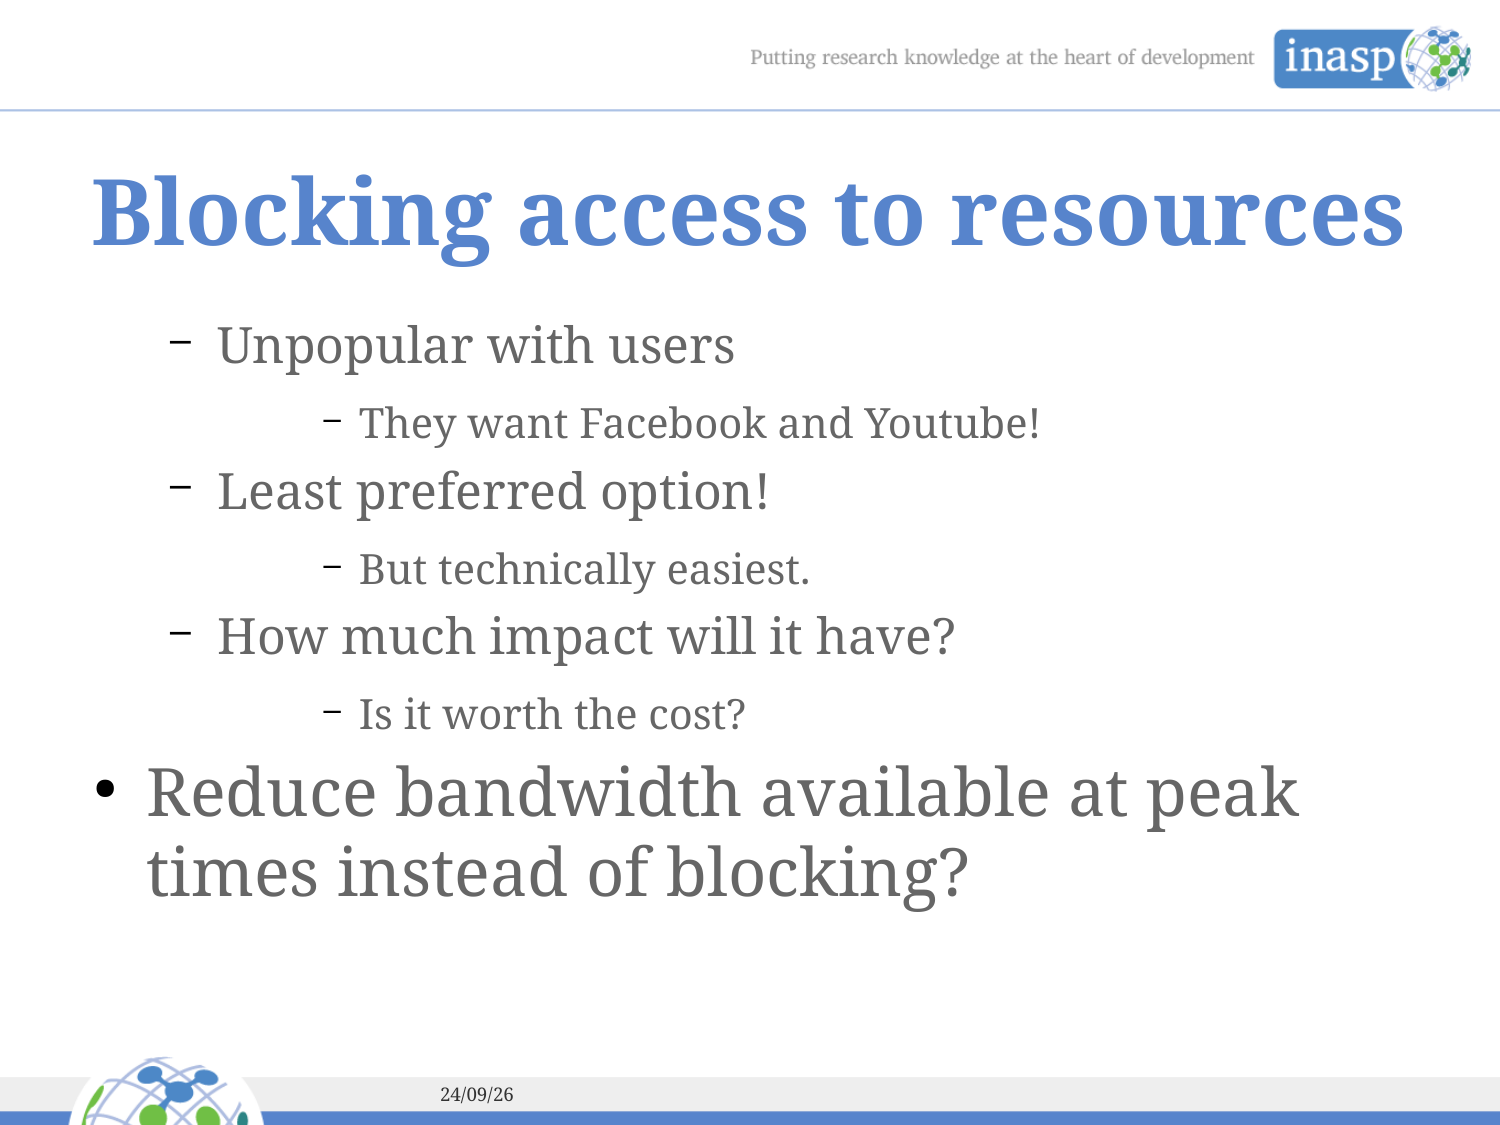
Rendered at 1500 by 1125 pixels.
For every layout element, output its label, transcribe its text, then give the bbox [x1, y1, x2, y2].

list Unpopular with users They want Facebook and Youtube! They want Facebook and Youtube! Least preferred option! But technically easiest. But technically easiest. How much impact will it have? Is it worth the cost? Is it worth the cost? Reduce bandwidth available at peak times instead of blocking? [75, 313, 1426, 967]
title Blocking access to resources [75, 129, 1426, 313]
picture [0, 0, 1500, 1125]
